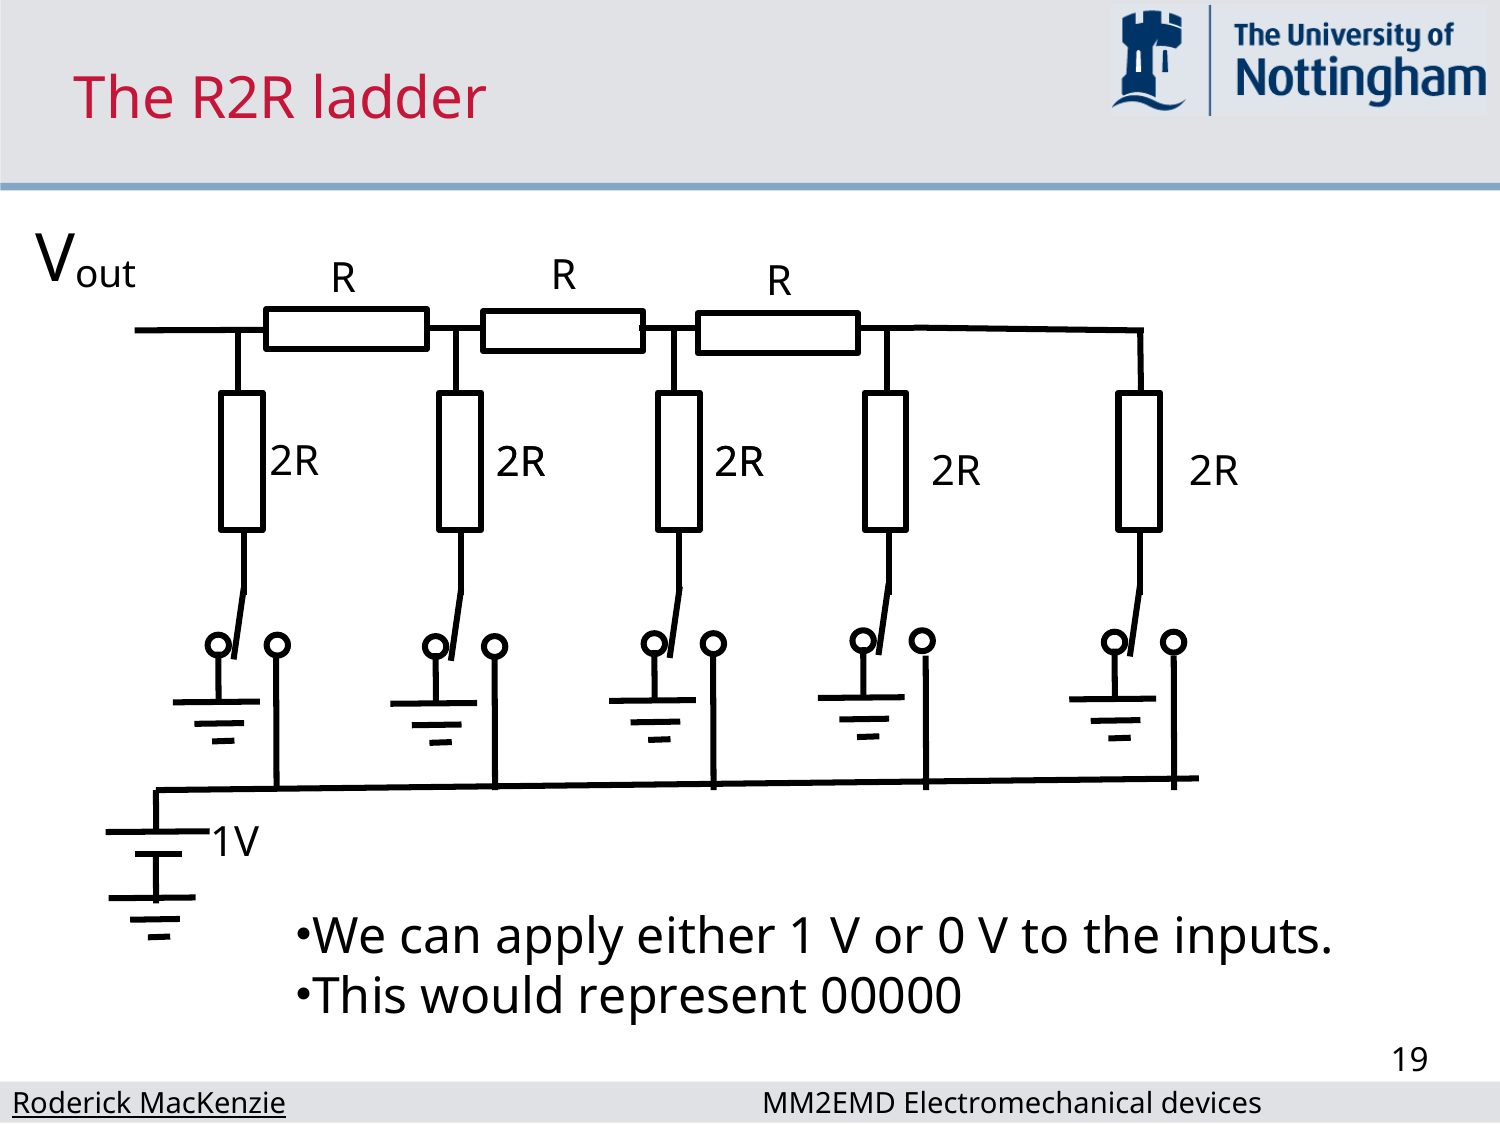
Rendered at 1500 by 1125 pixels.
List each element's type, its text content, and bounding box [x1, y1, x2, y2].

text_box 2R [916, 436, 1017, 572]
text_box 1V [195, 806, 296, 951]
title The R2R ladder [59, 20, 1137, 172]
text_box R [315, 243, 416, 379]
text_box 2R [254, 426, 355, 561]
text_box We can apply either 1 V or 0 V to the inputs. This would represent 00000 [280, 895, 1485, 1031]
text_box 2R [1174, 436, 1275, 572]
picture [1111, 4, 1487, 116]
text_box R [535, 240, 636, 376]
text_box R [751, 246, 852, 382]
text_box Vout [20, 207, 170, 342]
text_box <number> [1375, 1030, 1500, 1101]
text_box 2R [481, 427, 582, 563]
text_box 2R [699, 427, 800, 563]
